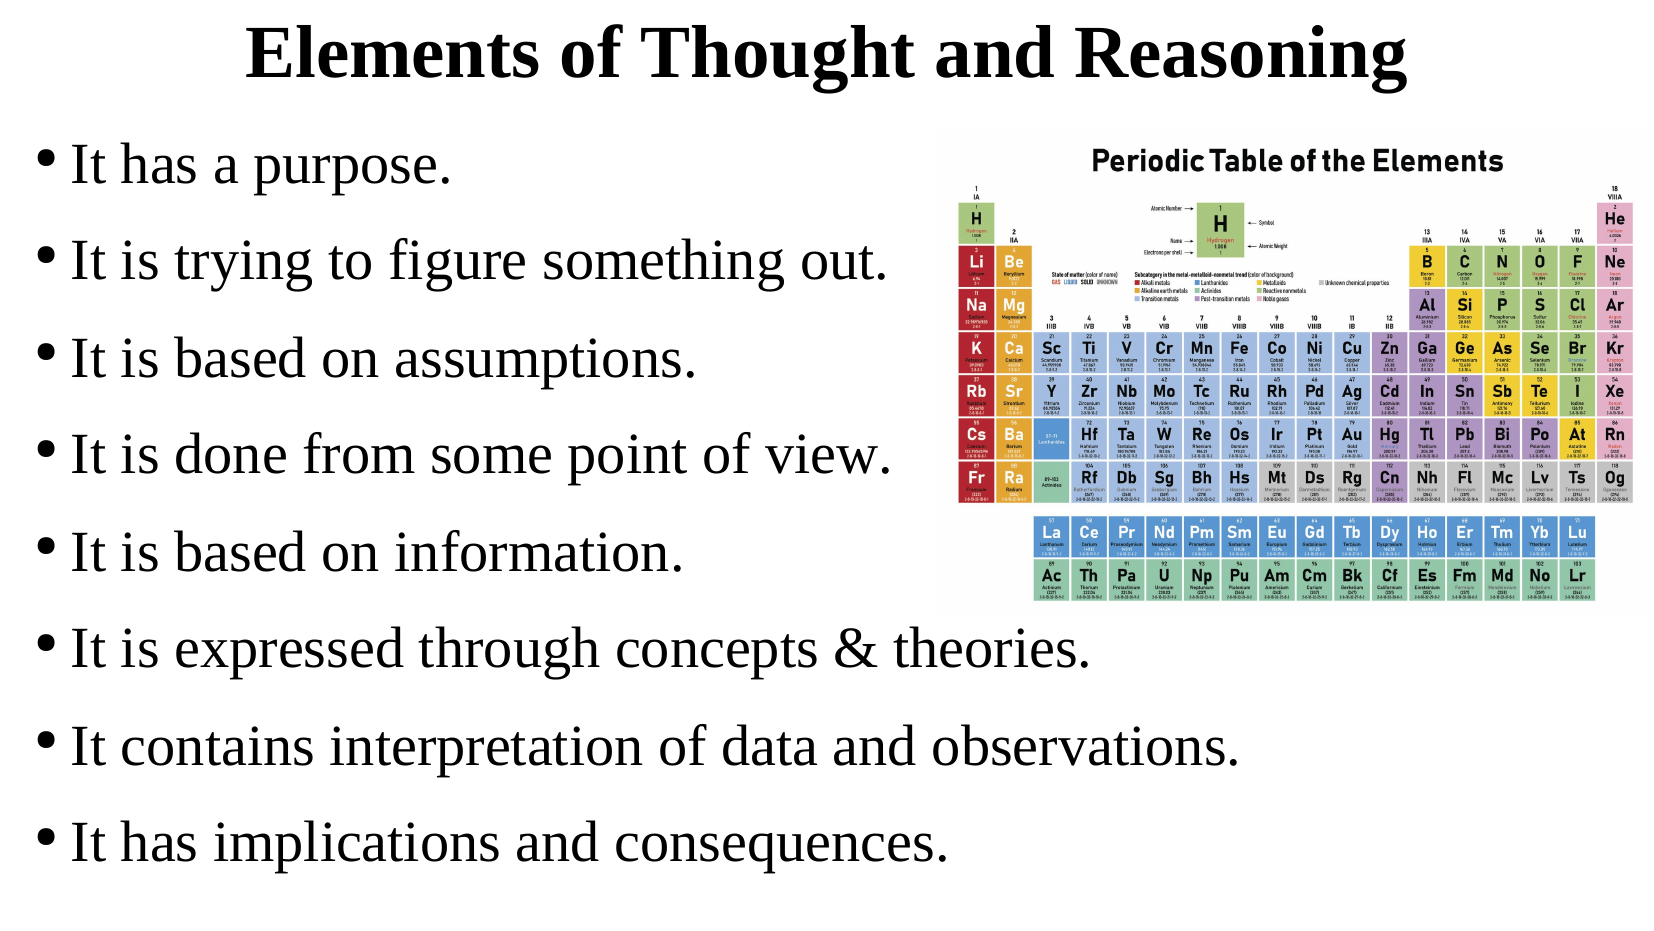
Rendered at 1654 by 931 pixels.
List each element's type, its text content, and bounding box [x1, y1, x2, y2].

title Elements of Thought and Reasoning [0, 0, 1654, 106]
text_box It has a purpose. It is trying to figure something out. It is based on assumptions. It is done from some point of view. It is based on information. It is expressed through concepts & theories. It contains interpretation of data and observations. It has implications and consequences. [19, 117, 1276, 931]
picture [1276, 128, 1654, 621]
